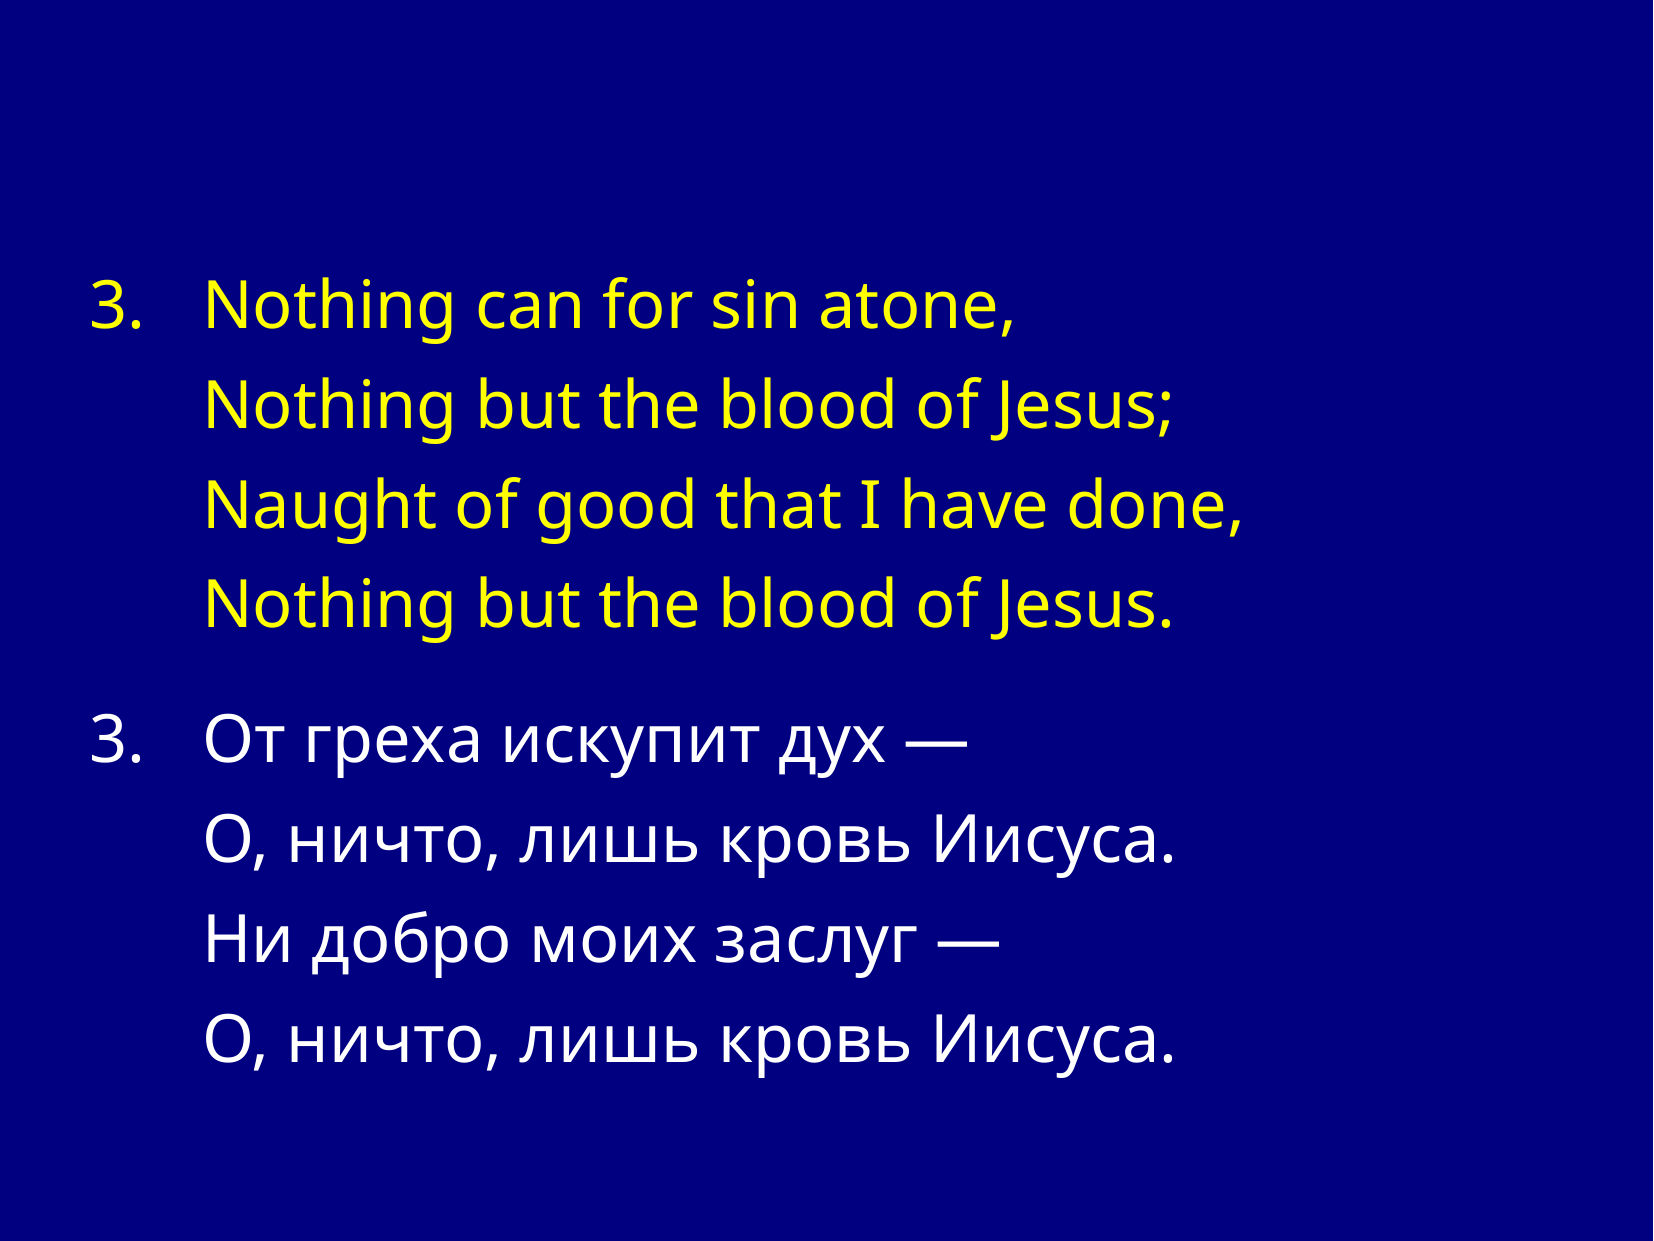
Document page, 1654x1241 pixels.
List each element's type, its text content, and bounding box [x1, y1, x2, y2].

text_box 3. От греха искупит дух — О, ничто, лишь кровь Иисуса. Ни добро моих заслуг — О, ничто, лишь кровь Иисуса. [75, 675, 1576, 1163]
text_box 3. Nothing can for sin atone, Nothing but the blood of Jesus; Naught of good that I have done, Nothing but the blood of Jesus. [75, 150, 1576, 638]
